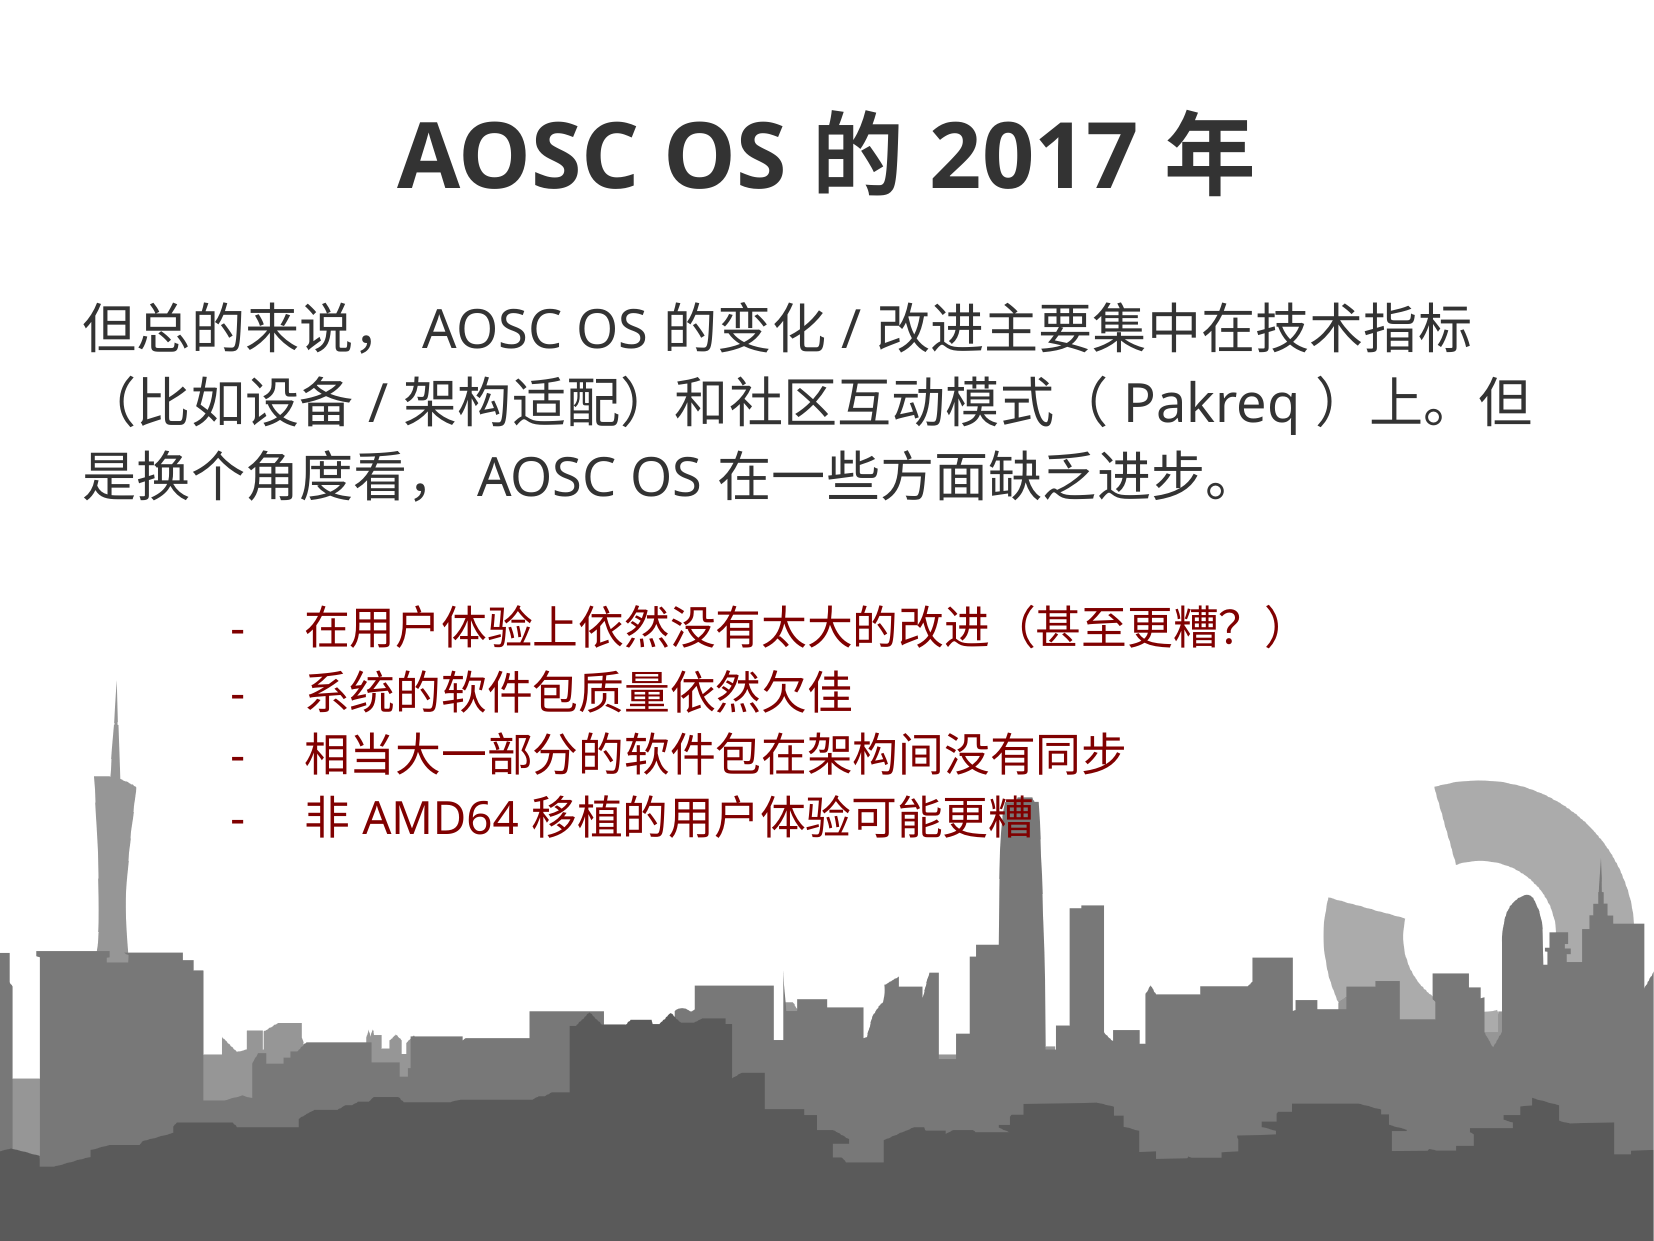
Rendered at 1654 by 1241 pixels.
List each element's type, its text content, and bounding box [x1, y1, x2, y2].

picture [0, 0, 1654, 1241]
list 但总的来说，AOSC OS的变化/改进主要集中在技术指标（比如设备/架构适配）和社区互动模式（Pakreq）上。但是换个角度看，AOSC OS在一些方面缺乏进步。 - 在用户体验上依然没有太大的改进（甚至更糟？） - 系统的软件包质量依然欠佳 - 相当大一部分的软件包在架构间没有同步 - 非AMD64移植的用户体验可能更糟 [82, 290, 1571, 1010]
title AOSC OS的2017年 [82, 49, 1571, 257]
